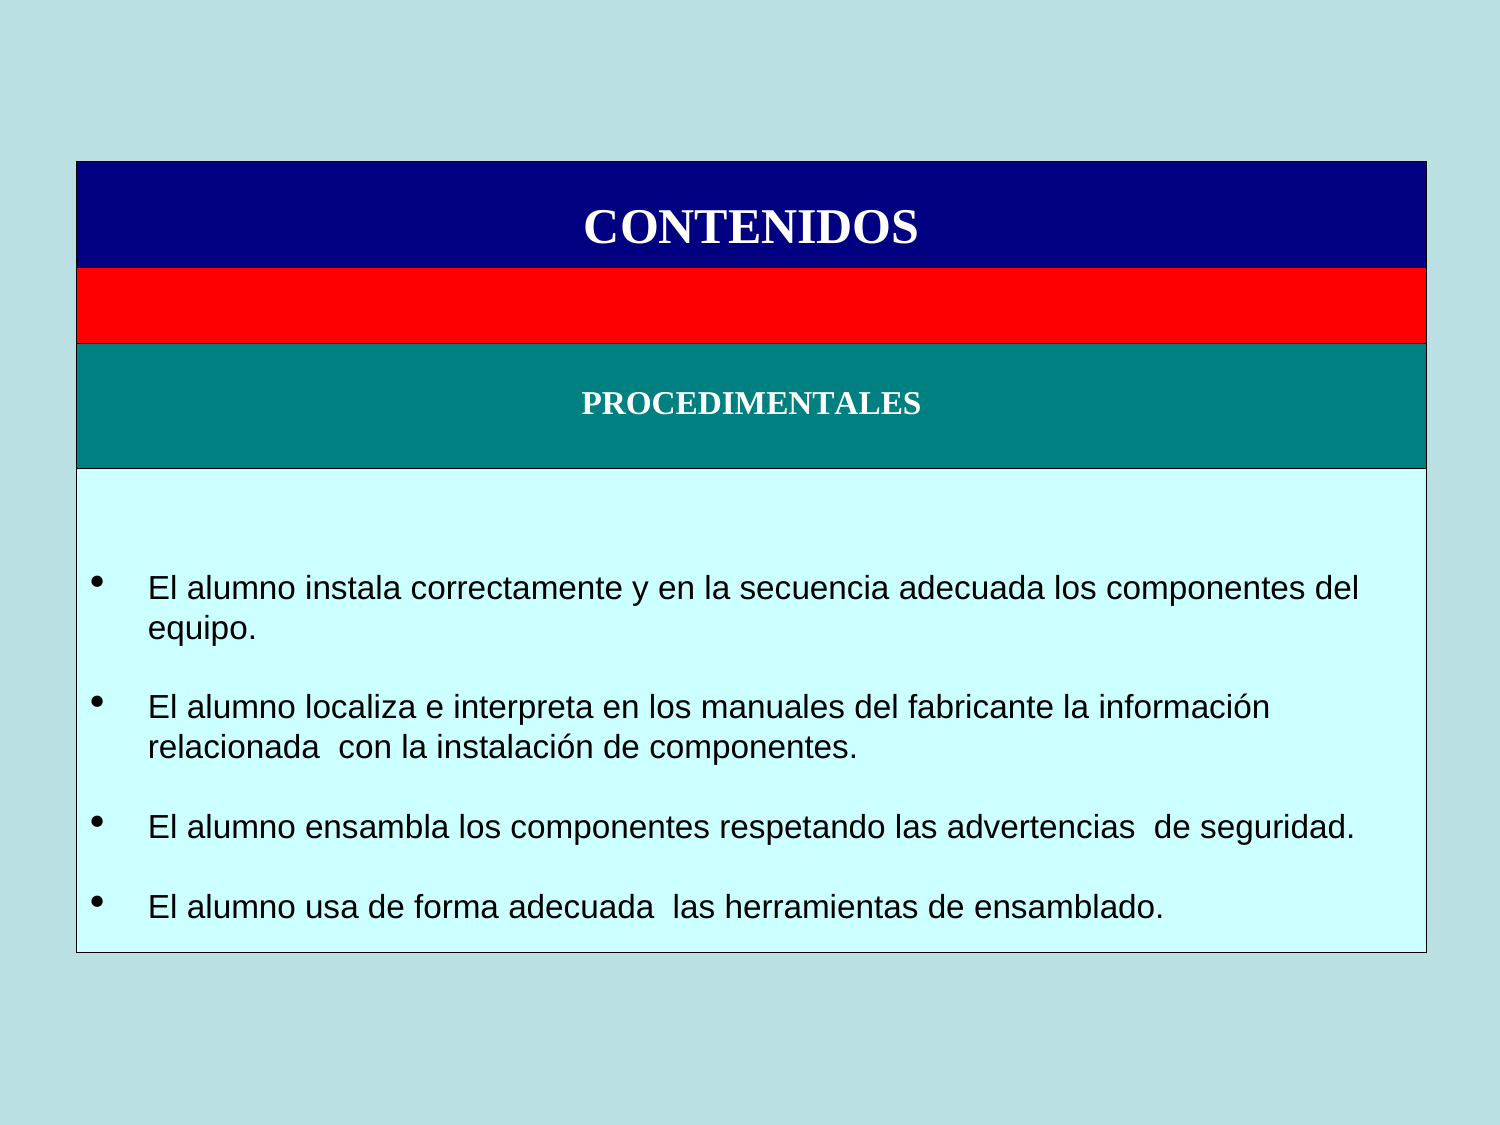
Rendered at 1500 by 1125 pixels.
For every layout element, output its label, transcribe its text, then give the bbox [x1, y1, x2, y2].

table_cell PROCEDIMENTALES [77, 344, 1426, 468]
table_header CONTENIDOS [77, 162, 1426, 267]
table_cell El alumno instala correctamente y en la secuencia adecuada los componentes del equipo. El alumno localiza e interpreta en los manuales del fabricante la información relacionada con la instalación de componentes. El alumno ensambla los componentes respetando las advertencias de seguridad. El alumno usa de forma adecuada las herramientas de ensamblado. [77, 469, 1426, 952]
table_cell [77, 268, 1426, 343]
